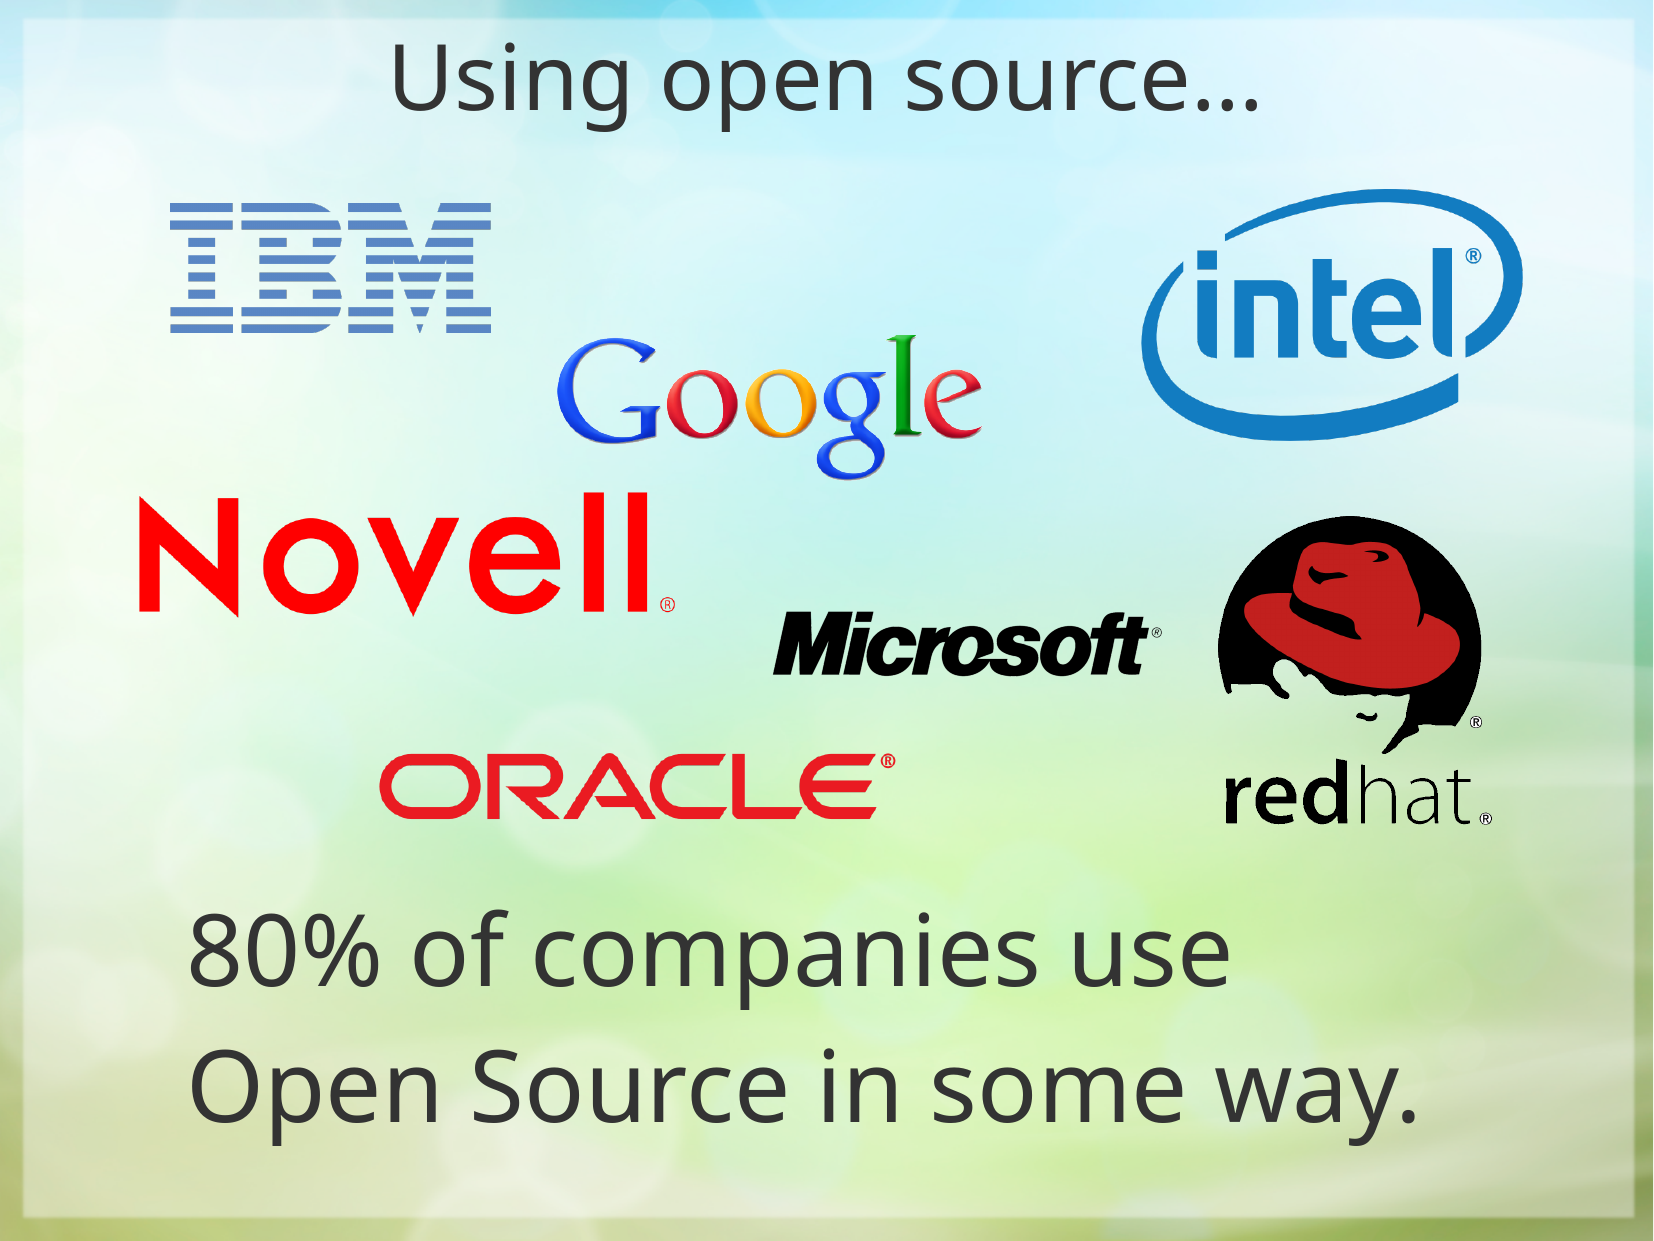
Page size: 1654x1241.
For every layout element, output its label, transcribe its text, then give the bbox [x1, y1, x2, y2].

text_box 80% of companies use Open Source in some way. [186, 841, 1467, 1191]
title Using open source... [82, 0, 1571, 151]
picture [0, 0, 1654, 1241]
